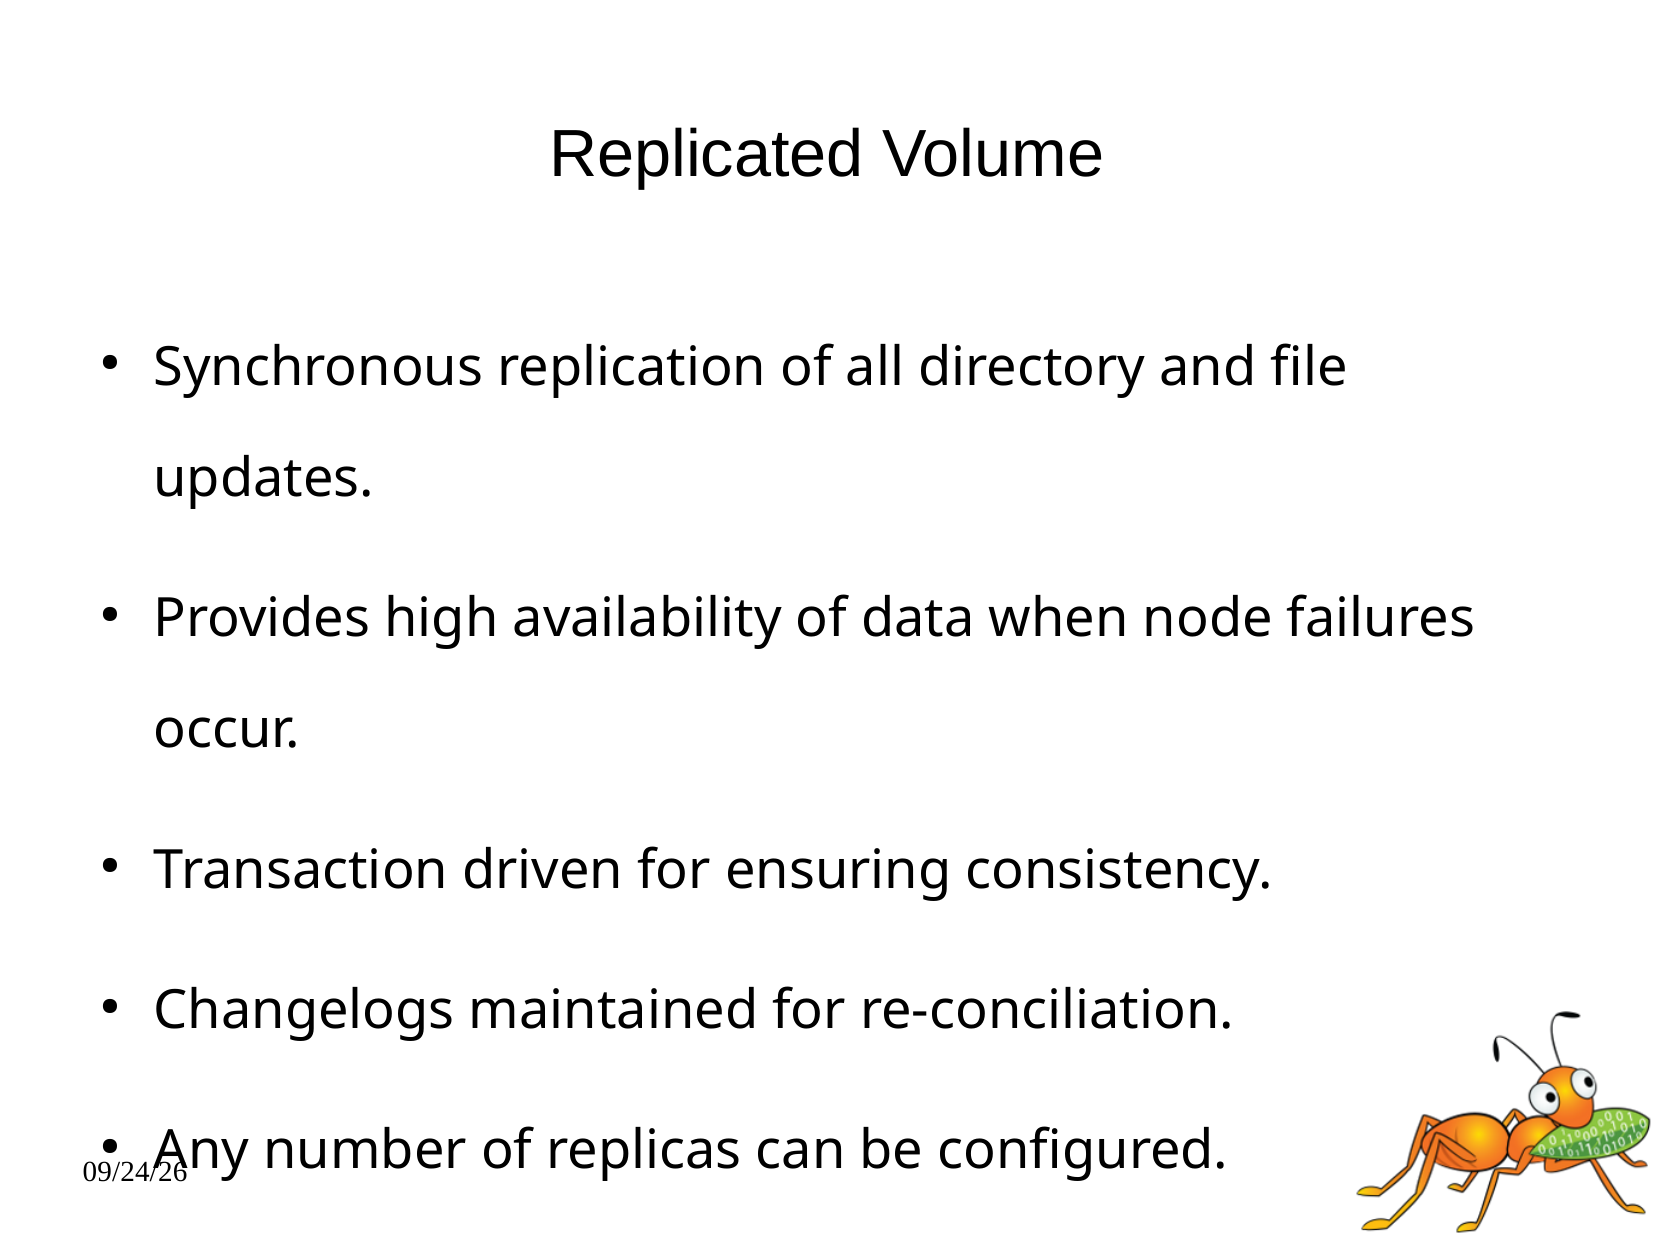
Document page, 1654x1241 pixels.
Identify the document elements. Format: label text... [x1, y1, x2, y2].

title Replicated Volume [82, 49, 1571, 257]
picture [1353, 1009, 1654, 1235]
list Synchronous replication of all directory and file updates. Provides high availability of data when node failures occur. Transaction driven for ensuring consistency. Changelogs maintained for re-conciliation. Any number of replicas can be configured. [82, 290, 1571, 1010]
